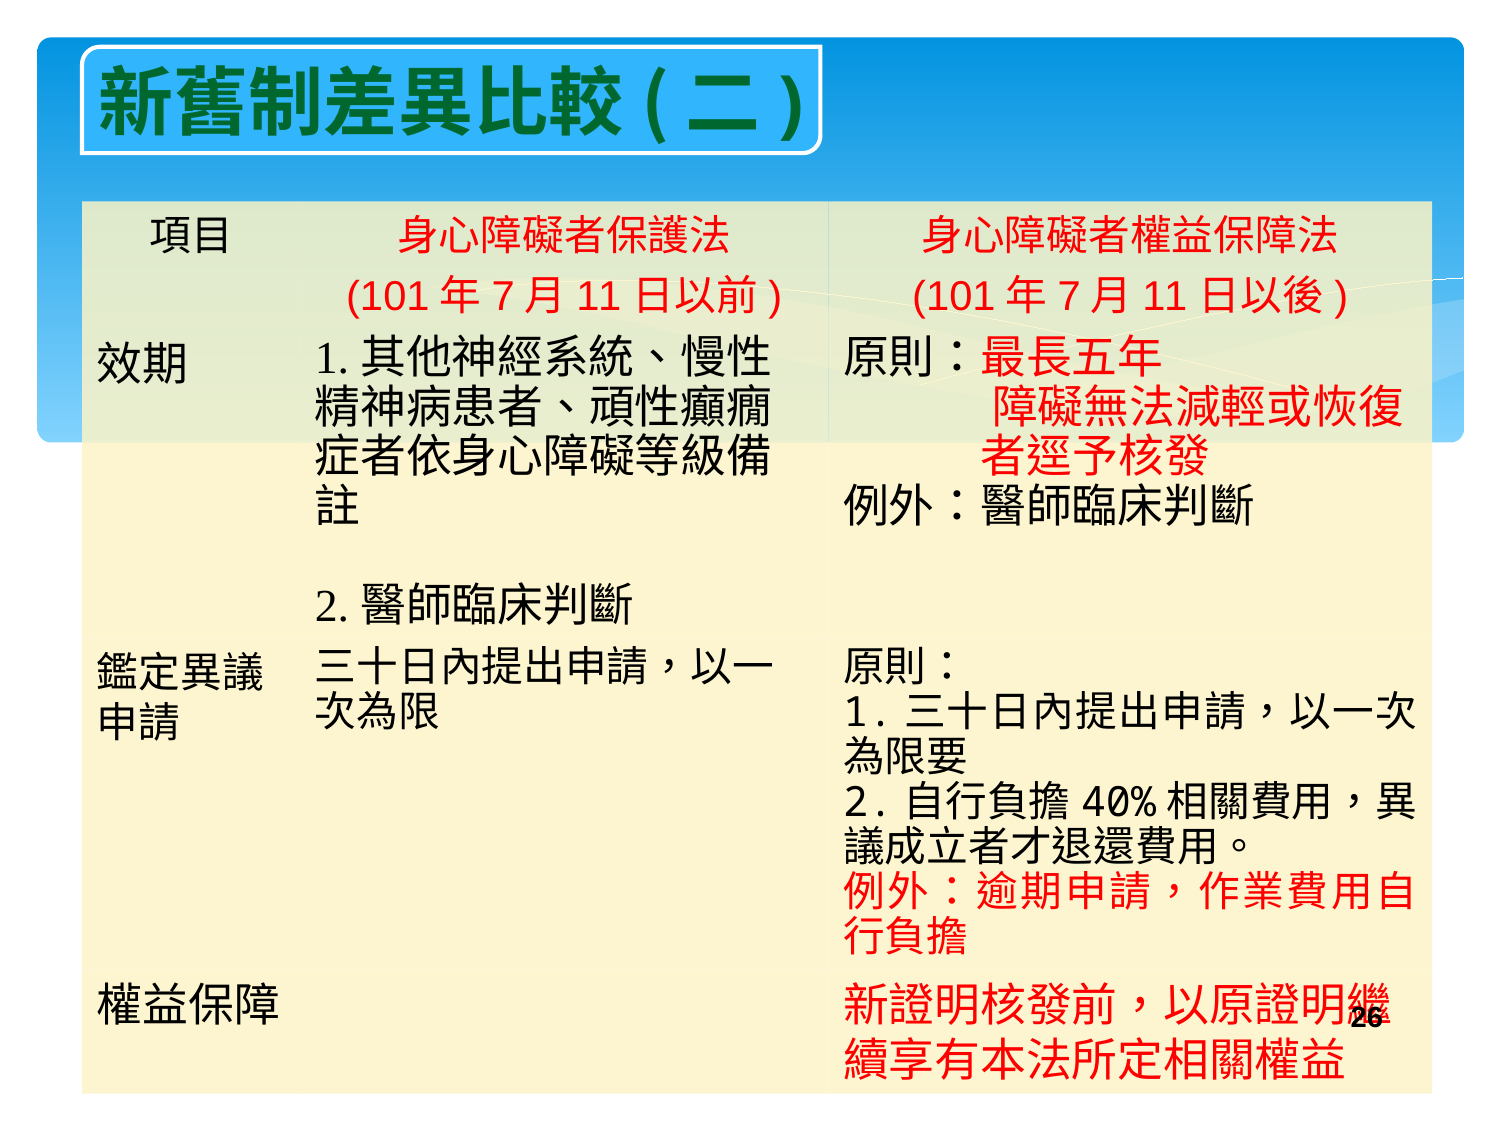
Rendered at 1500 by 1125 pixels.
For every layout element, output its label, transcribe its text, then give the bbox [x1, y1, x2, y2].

table_header 身心障礙者權益保障法 (101年7月11日以後) [828, 201, 1432, 327]
table_cell 原則： 1.三十日內提出申請，以一次為限要 2.自行負擔40%相關費用，異議成立者才退還費用。 例外：逾期申請，作業費用自行負擔 [828, 638, 1432, 969]
table_cell 鑑定異議申請 [82, 638, 300, 969]
text_box 新舊制差異比較(二) [82, 46, 821, 154]
table_cell 權益保障 [82, 969, 300, 1094]
table_cell [300, 969, 828, 1094]
picture [94, 45, 822, 50]
table_header 項目 [82, 201, 300, 327]
text_box <編號> [512, 1094, 988, 1101]
table_cell 三十日內提出申請，以一次為限 [300, 638, 828, 969]
text_box <編號> [1335, 972, 1436, 1059]
table_cell 1.其他神經系統、慢性精神病患者、頑性癲癇症者依身心障礙等級備註 2.醫師臨床判斷 [300, 327, 828, 638]
table_cell 效期 [82, 327, 300, 638]
table_cell 新證明核發前，以原證明繼續享有本法所定相關權益 [828, 969, 1432, 1094]
table_cell 原則：最長五年 障礙無法減輕或恢復 者逕予核發 例外：醫師臨床判斷 [828, 327, 1432, 638]
table_header 身心障礙者保護法 (101年7月11日以前) [300, 201, 828, 327]
